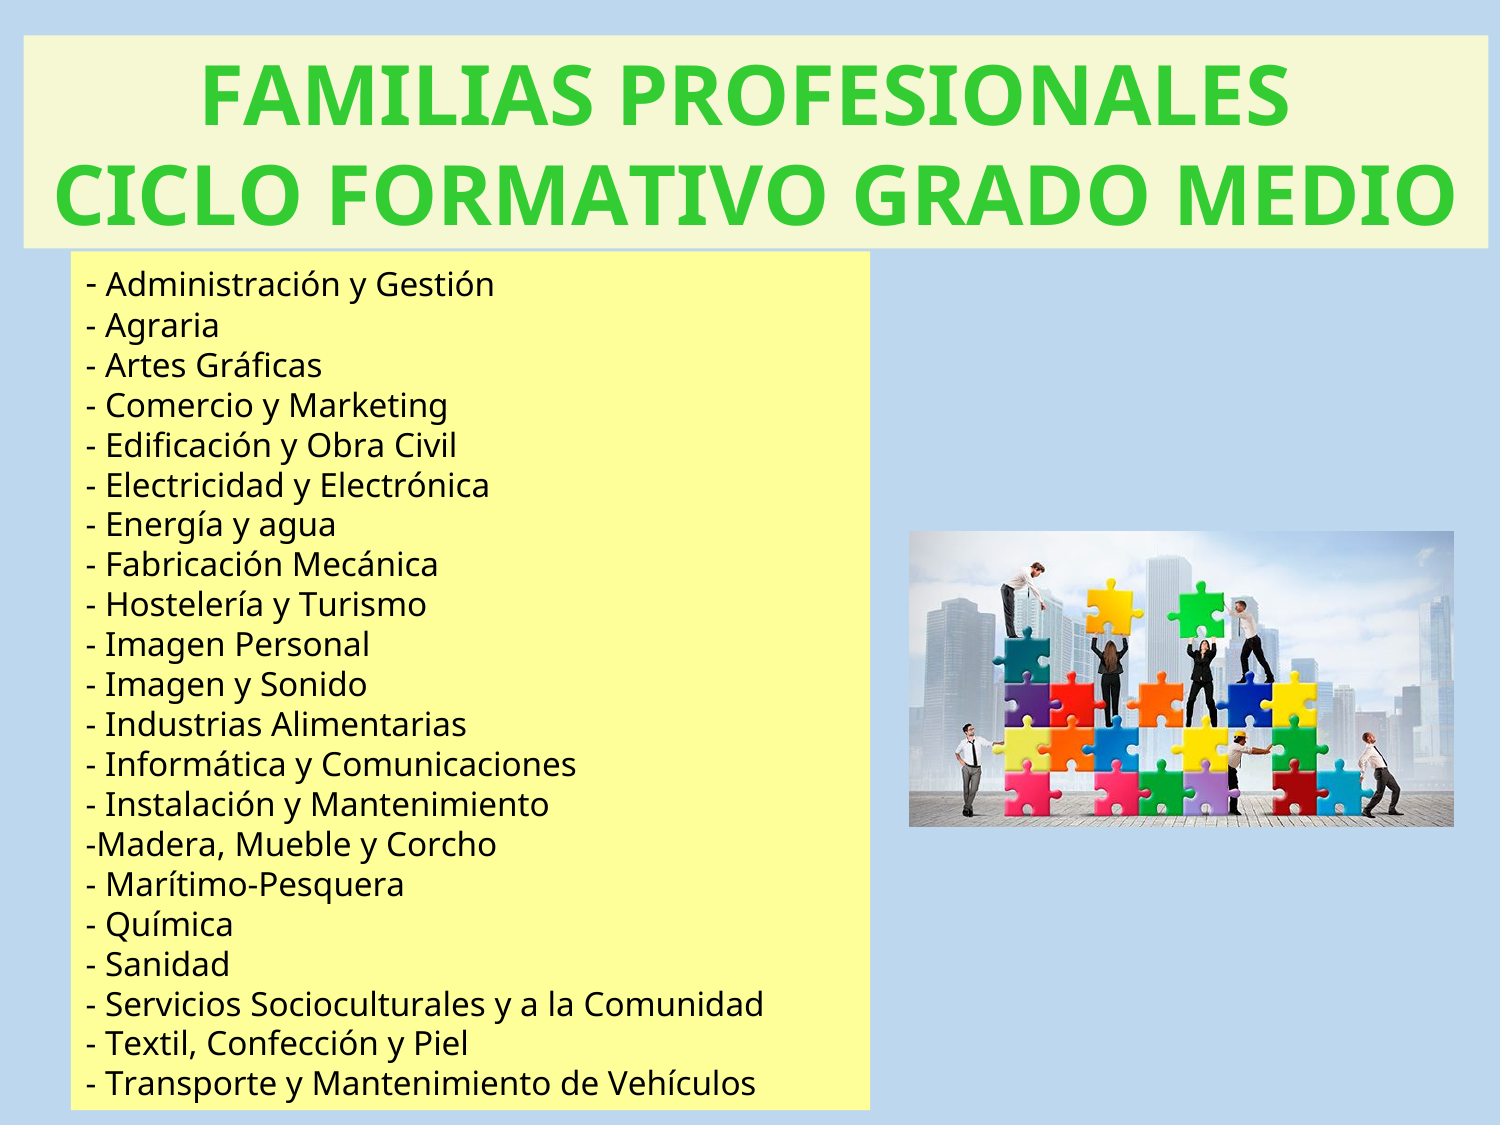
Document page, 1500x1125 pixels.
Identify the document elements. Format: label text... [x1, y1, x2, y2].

text_box FAMILIAS PROFESIONALES CICLO FORMATIVO GRADO MEDIO [23, 35, 1489, 249]
text_box - Administración y Gestión - Agraria - Artes Gráficas - Comercio y Marketing - Edificación y Obra Civil - Electricidad y Electrónica - Energía y agua - Fabricación Mecánica - Hostelería y Turismo - Imagen Personal - Imagen y Sonido - Industrias Alimentarias - Informática y Comunicaciones - Instalación y Mantenimiento -Madera, Mueble y Corcho - Marítimo-Pesquera - Química - Sanidad - Servicios Socioculturales y a la Comunidad - Textil, Confección y Piel - Transporte y Mantenimiento de Vehículos [70, 251, 871, 1111]
picture [909, 531, 1454, 827]
